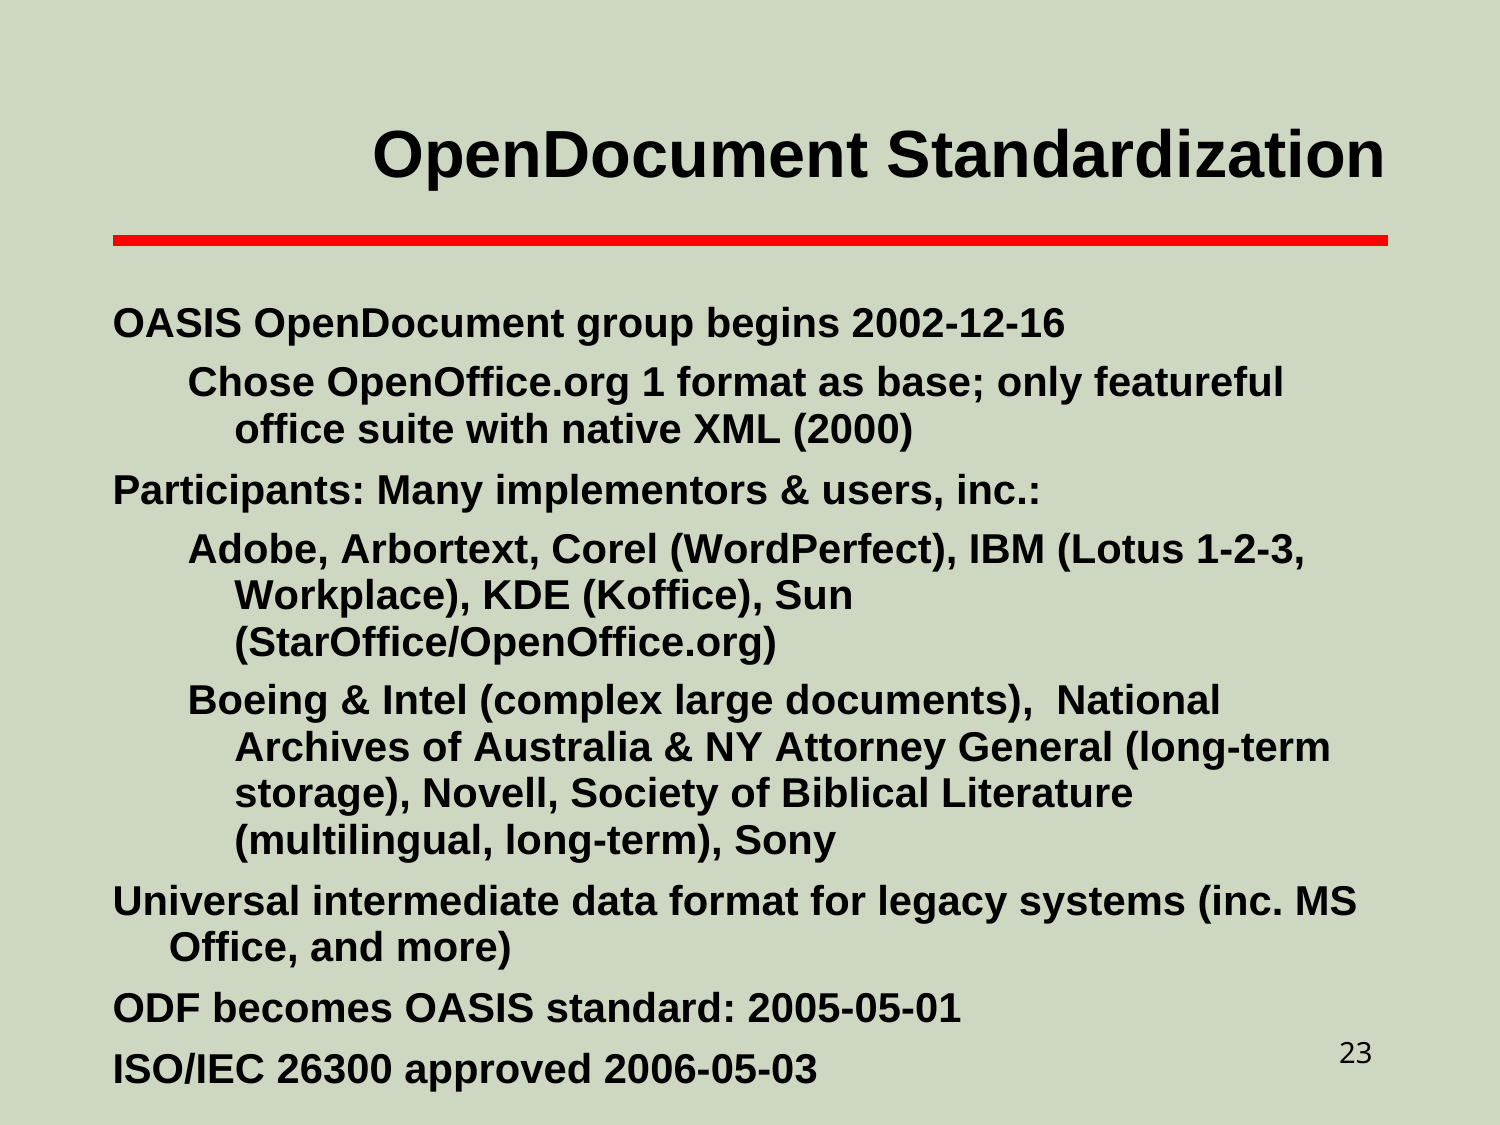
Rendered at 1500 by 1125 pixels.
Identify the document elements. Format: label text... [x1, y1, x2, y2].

list OASIS OpenDocument group begins 2002-12-16 Chose OpenOffice.org 1 format as base; only featureful office suite with native XML (2000) Participants: Many implementors & users, inc.: Adobe, Arbortext, Corel (WordPerfect), IBM (Lotus 1-2-3, Workplace), KDE (Koffice), Sun (StarOffice/OpenOffice.org) Boeing & Intel (complex large documents), National Archives of Australia & NY Attorney General (long-term storage), Novell, Society of Biblical Literature (multilingual, long-term), Sony Universal intermediate data format for legacy systems (inc. MS Office, and more) ODF becomes OASIS standard: 2005-05-01 ISO/IEC 26300 approved 2006-05-03 [112, 299, 1388, 1096]
title OpenDocument Standardization [337, 93, 1388, 217]
